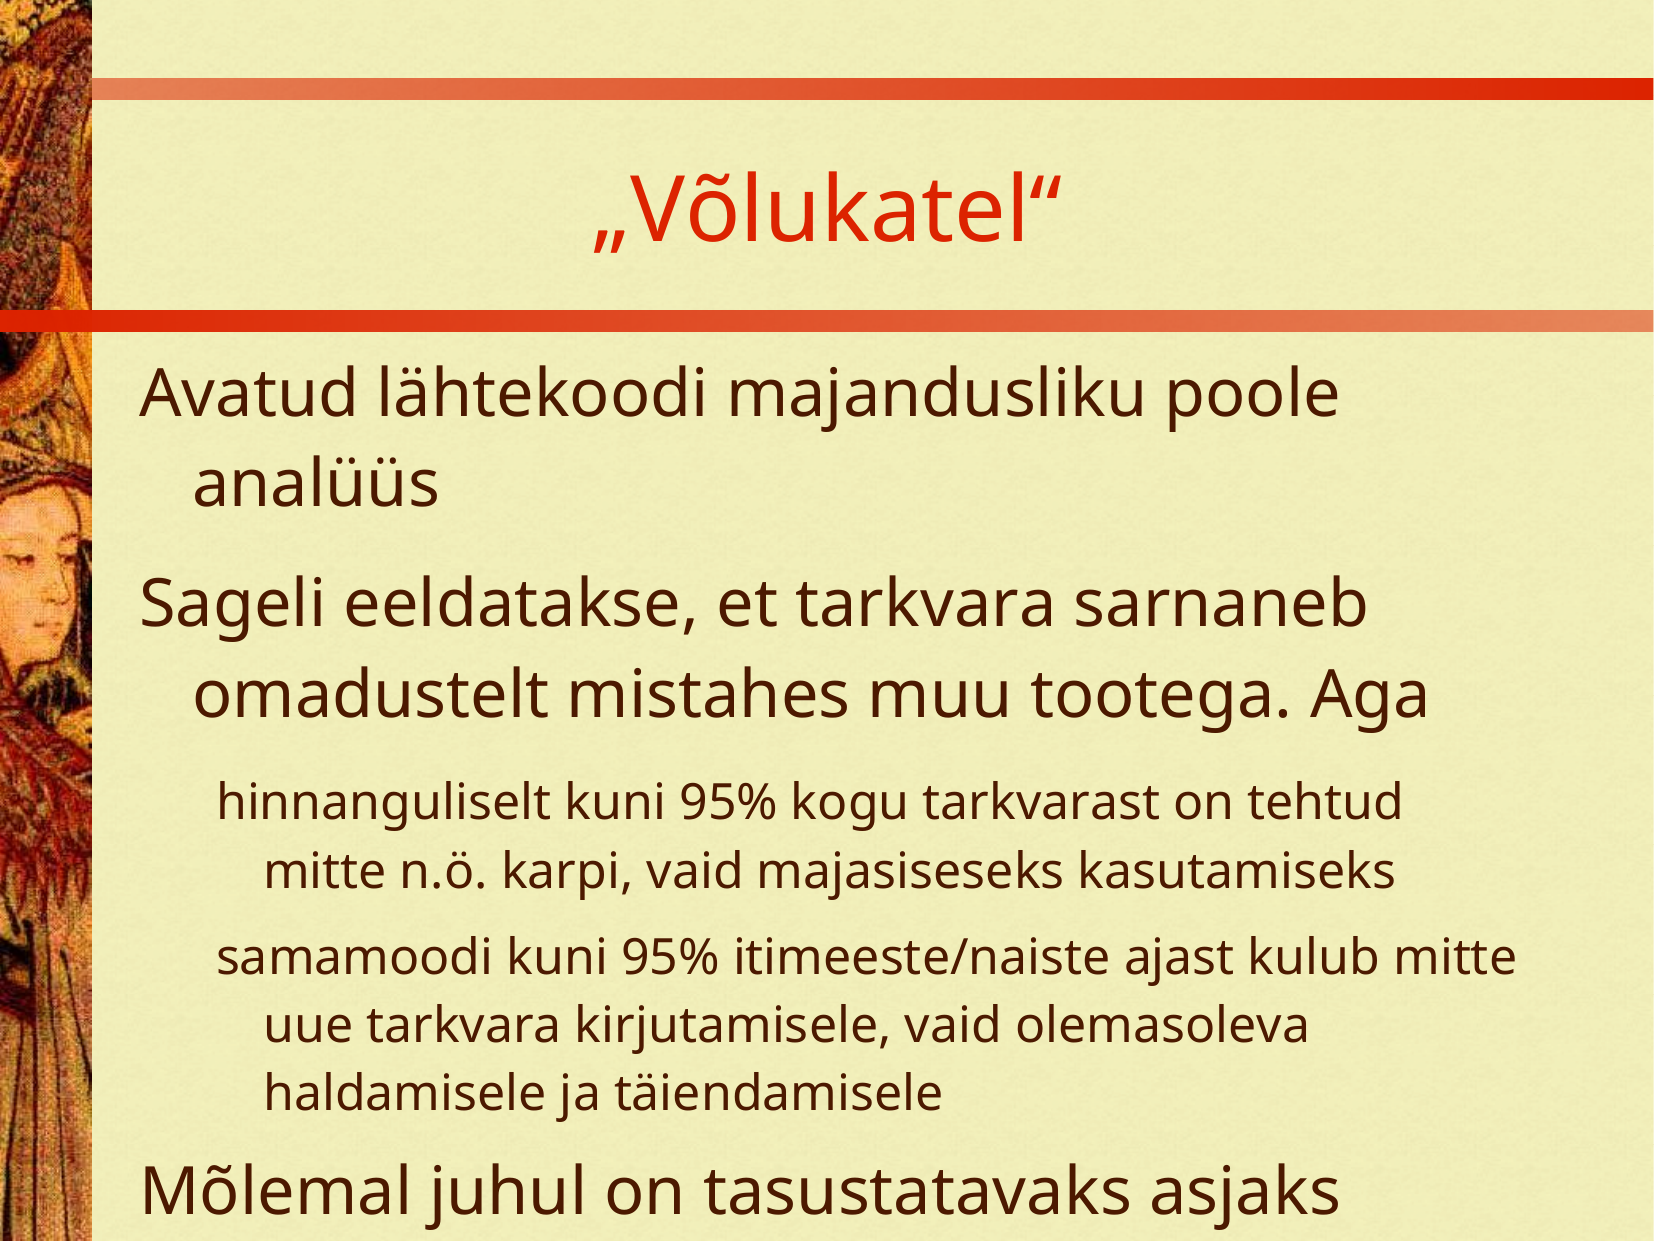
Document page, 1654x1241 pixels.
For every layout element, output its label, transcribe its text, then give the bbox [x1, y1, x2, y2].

picture [0, 332, 1654, 1241]
title „Võlukatel“ [121, 110, 1534, 303]
picture [0, 0, 1654, 310]
list Avatud lähtekoodi majandusliku poole analüüs Sageli eeldatakse, et tarkvara sarnaneb omadustelt mistahes muu tootega. Aga hinnanguliselt kuni 95% kogu tarkvarast on tehtud mitte n.ö. karpi, vaid majasiseseks kasutamiseks samamoodi kuni 95% itimeeste/naiste ajast kulub mitte uue tarkvara kirjutamisele, vaid olemasoleva haldamisele ja täiendamisele Mõlemal juhul on tasustatavaks asjaks tegelikult teenus (tööjõud) => ärivara a) on tegelikult nišitoode, b) koorib klienti topelt! [121, 344, 1534, 1157]
